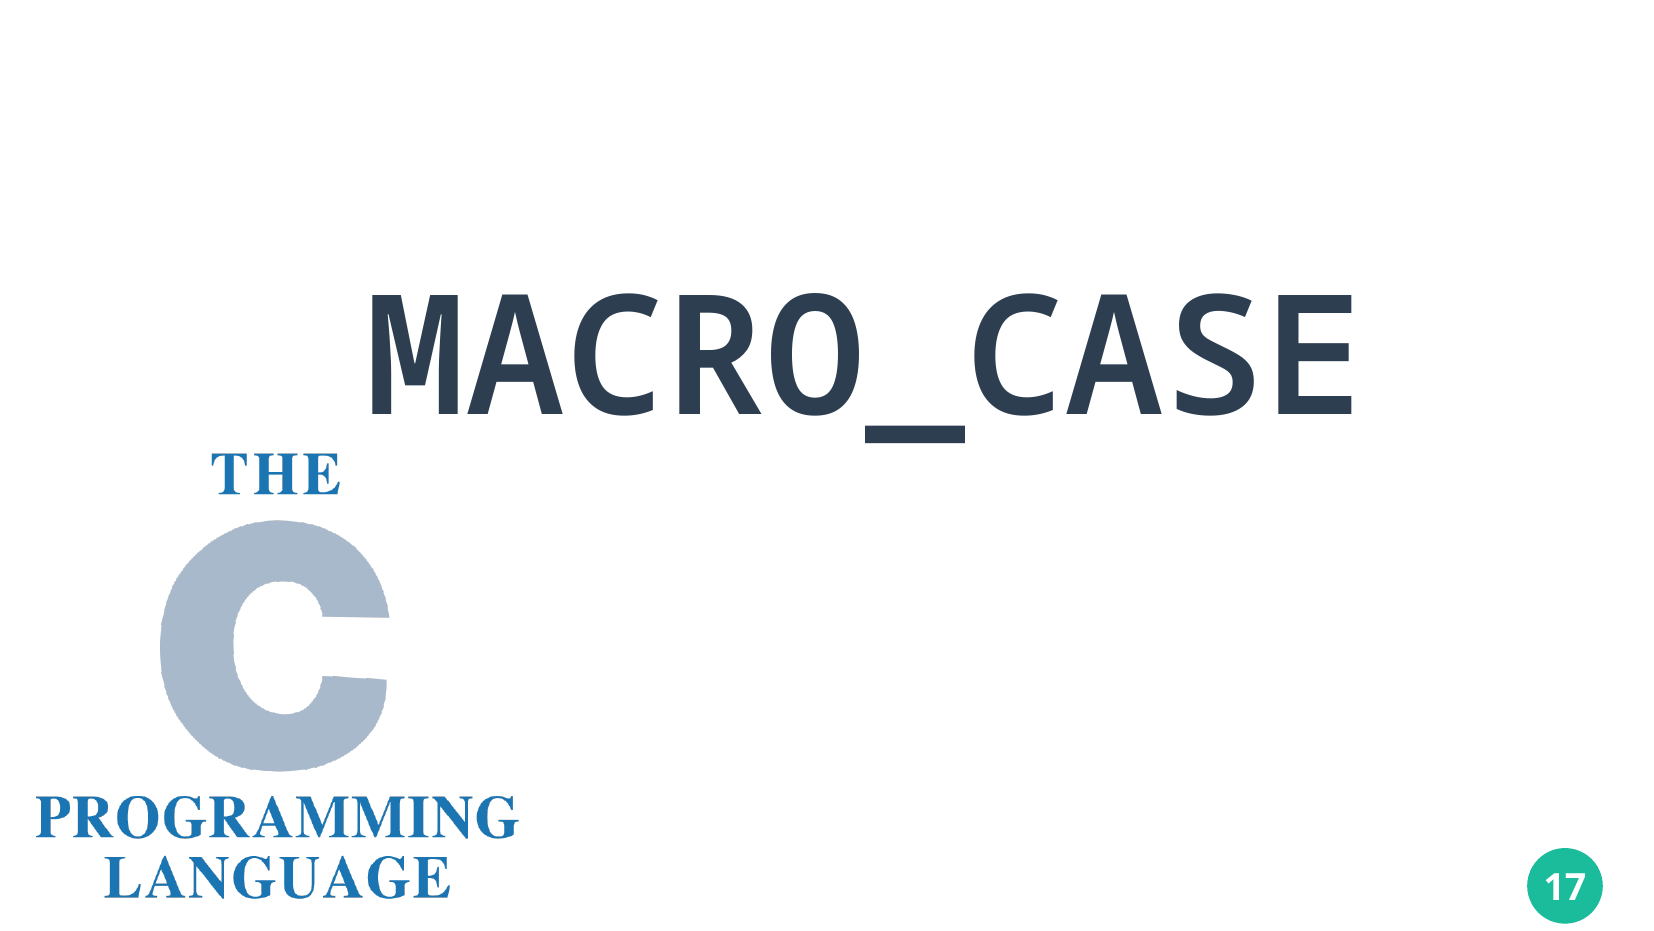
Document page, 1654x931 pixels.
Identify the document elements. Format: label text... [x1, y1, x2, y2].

list MACRO_CASE [0, 236, 1654, 768]
picture [29, 413, 525, 931]
